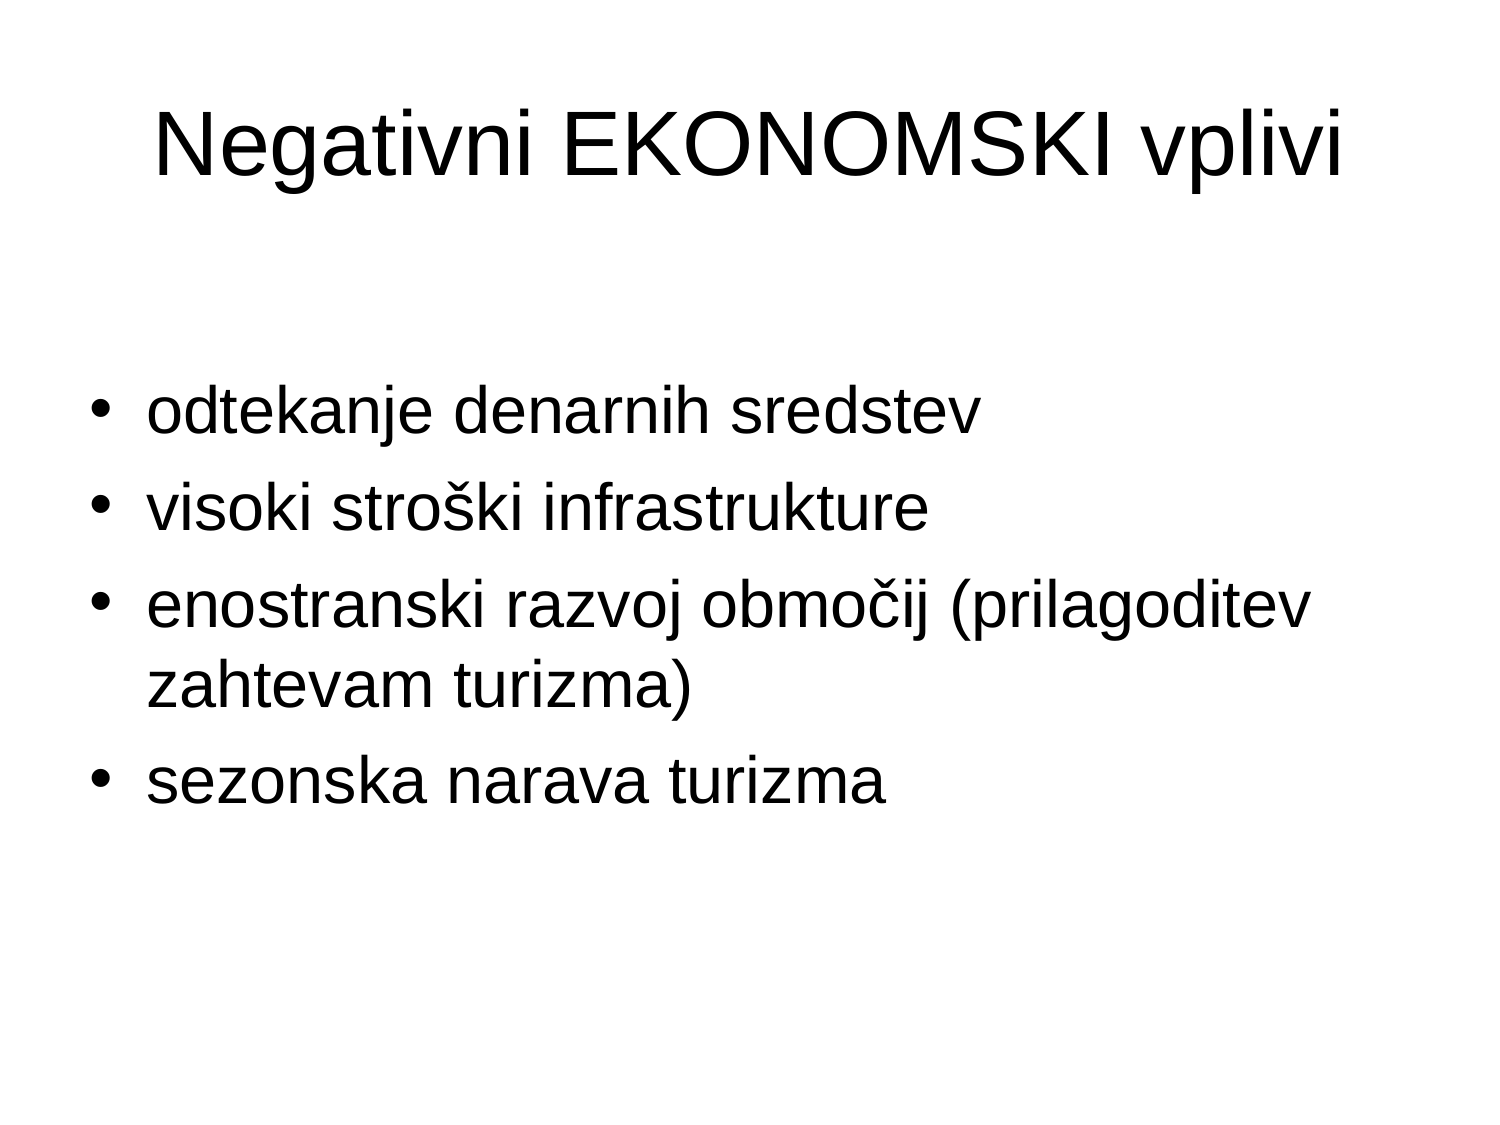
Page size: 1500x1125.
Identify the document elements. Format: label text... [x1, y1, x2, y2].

list odtekanje denarnih sredstev visoki stroški infrastrukture enostranski razvoj območij (prilagoditev zahtevam turizma) sezonska narava turizma [75, 262, 1426, 900]
title Negativni EKONOMSKI vplivi [75, 45, 1426, 233]
